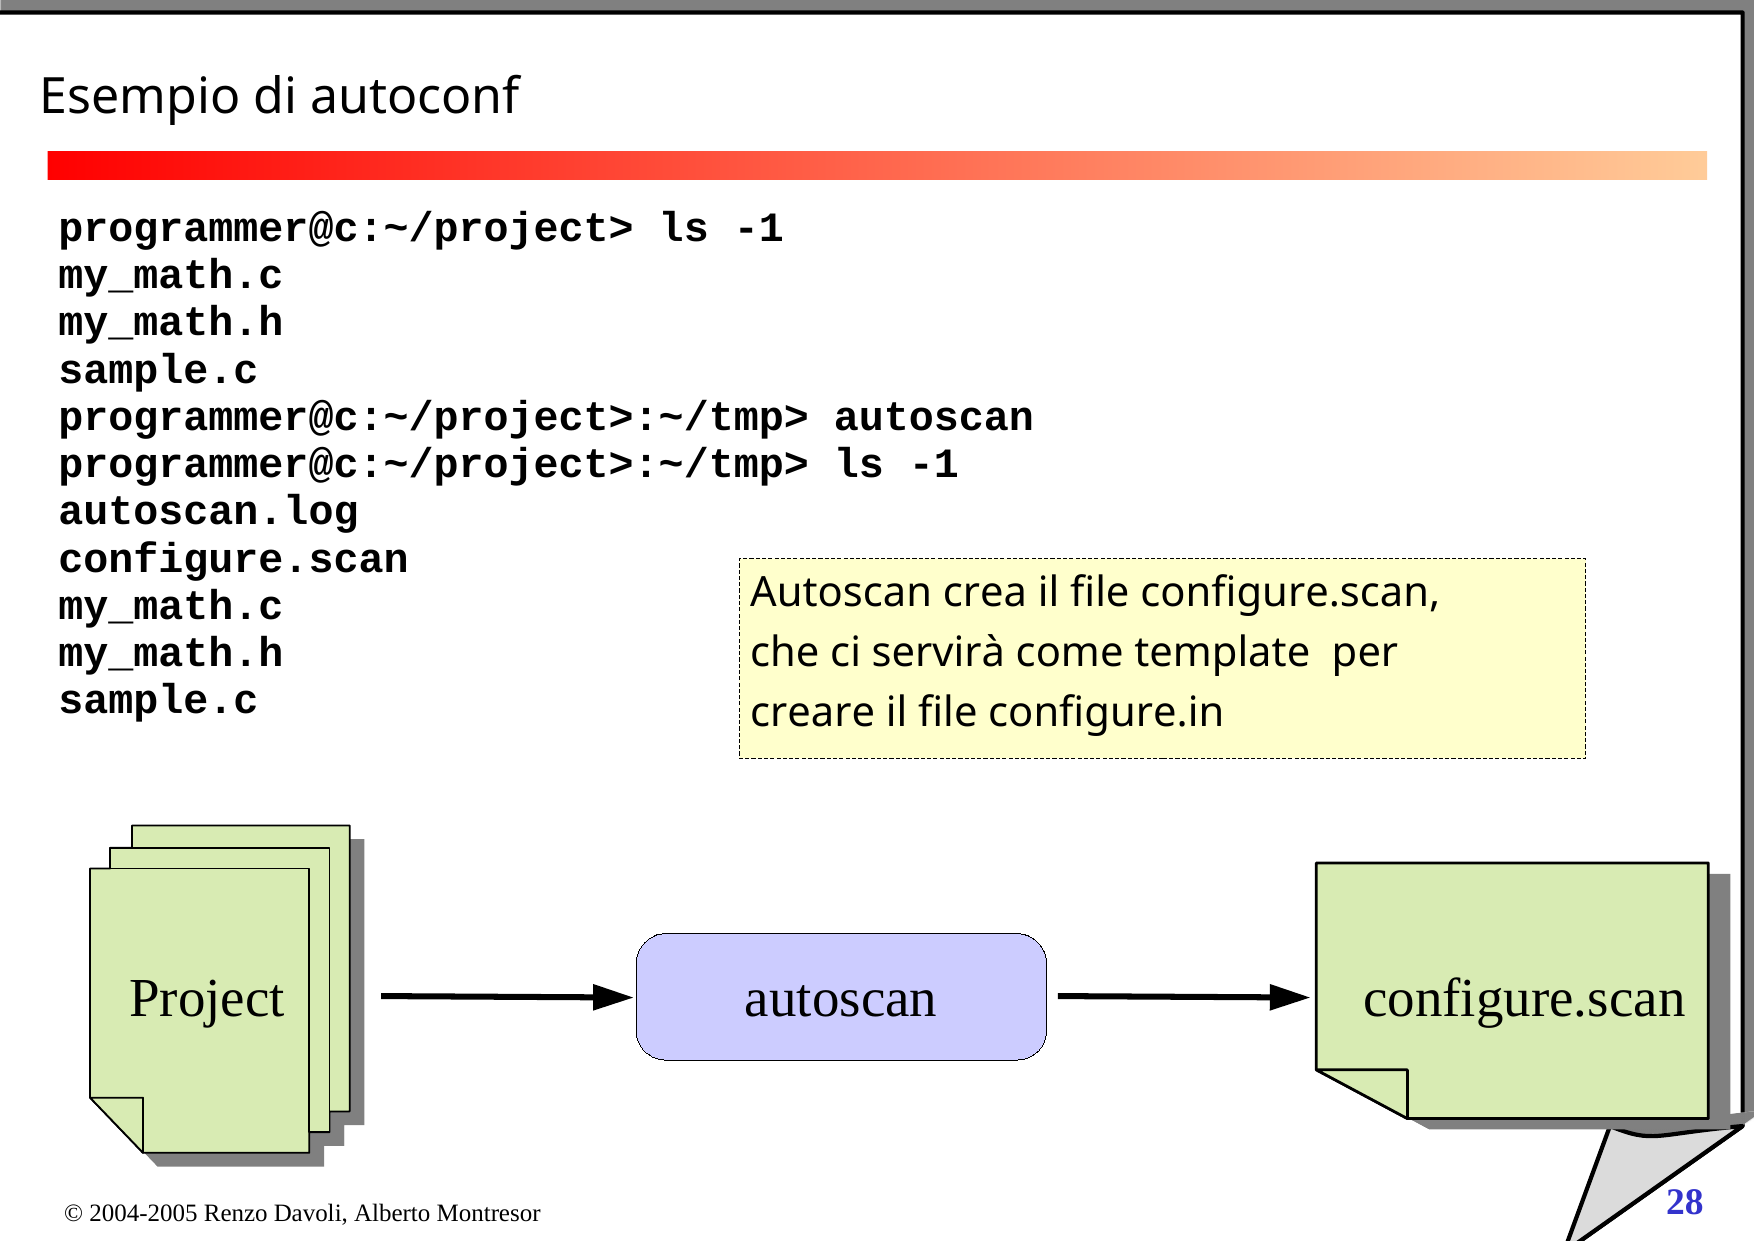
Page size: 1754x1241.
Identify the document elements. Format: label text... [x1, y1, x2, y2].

text_box Autoscan crea il file configure.scan, che ci servirà come template per creare il file configure.in [739, 558, 1586, 759]
picture [1302, 856, 1747, 1138]
text_box autoscan [636, 933, 1047, 1061]
title Esempio di autoconf [40, 49, 1714, 144]
list programmer@c:~/project> ls -1 my_math.c my_math.h sample.c programmer@c:~/project>:~/tmp> autoscan programmer@c:~/project>:~/tmp> ls -1 autoscan.log configure.scan my_math.c my_math.h sample.c [58, 206, 1696, 834]
picture [80, 816, 376, 1177]
